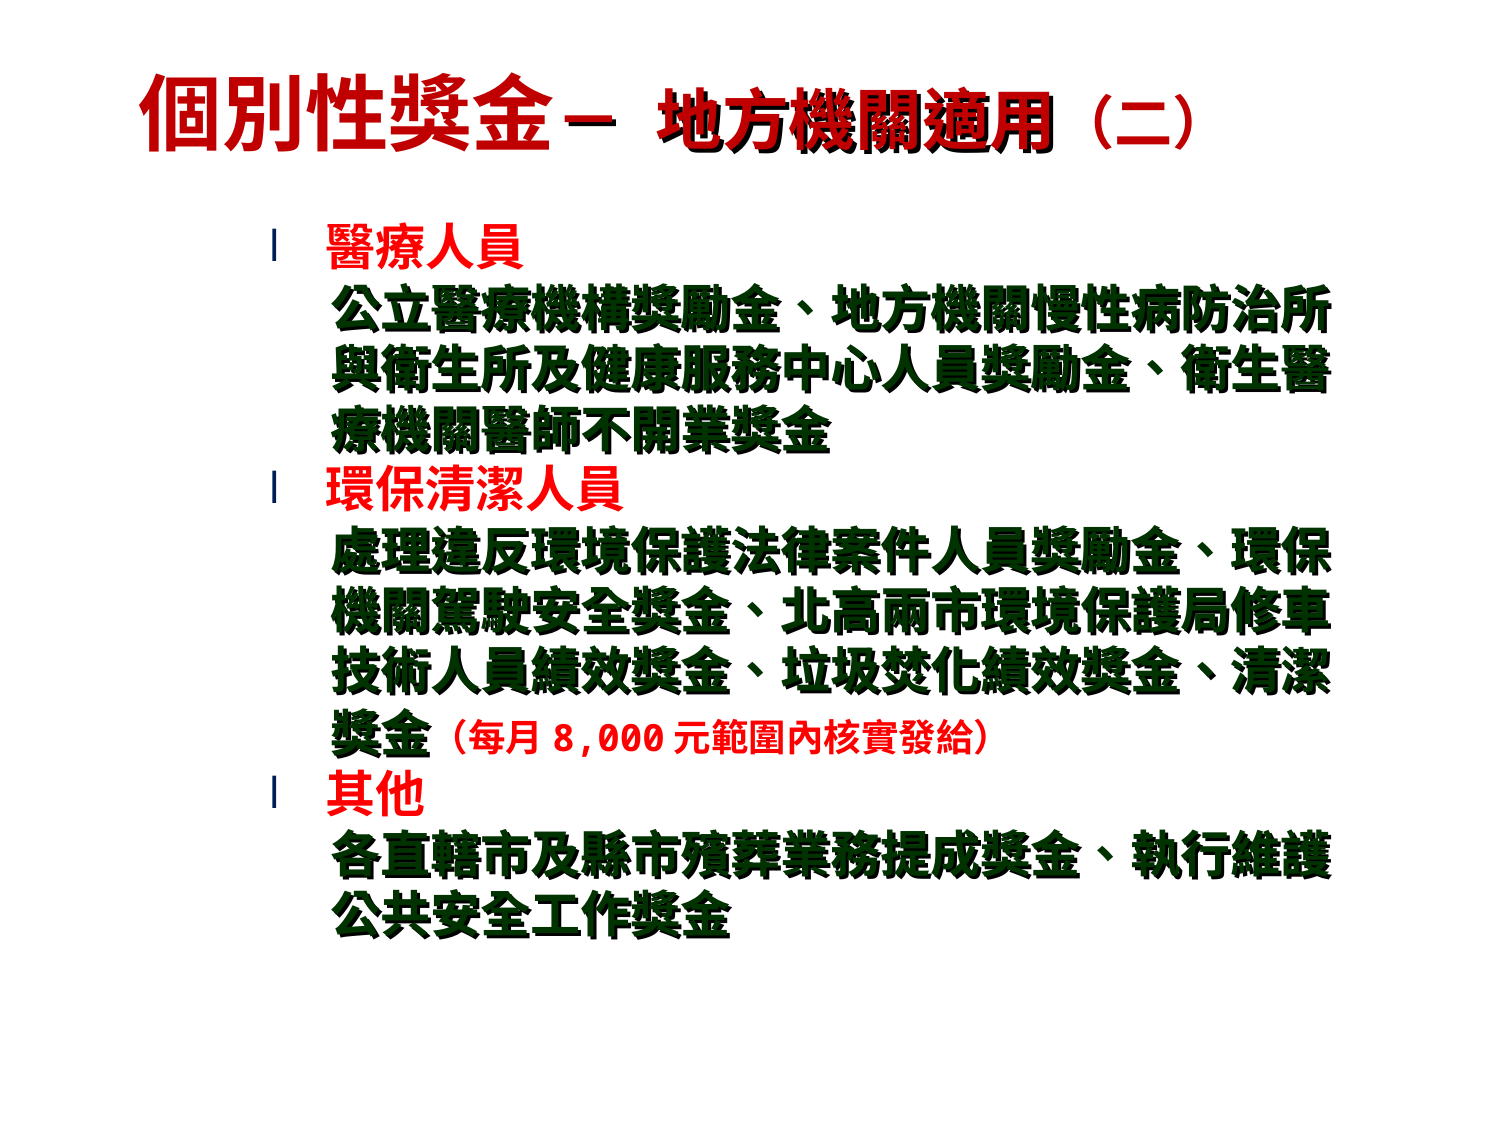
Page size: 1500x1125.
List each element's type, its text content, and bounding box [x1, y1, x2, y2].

text_box 醫療人員 公立醫療機構獎勵金、地方機關慢性病防治所 與衛生所及健康服務中心人員獎勵金、衛生醫 療機關醫師不開業獎金 環保清潔人員 處理違反環境保護法律案件人員獎勵金、環保 機關駕駛安全獎金、北高兩市環境保護局修車 技術人員績效獎金、垃圾焚化績效獎金、清潔 獎金（每月8,000元範圍內核實發給） 其他 各直轄市及縣市殯葬業務提成獎金、執行維護 公共安全工作獎金 [253, 219, 1500, 713]
title 個別性獎金－ 地方機關適用（二） [123, 30, 1414, 192]
